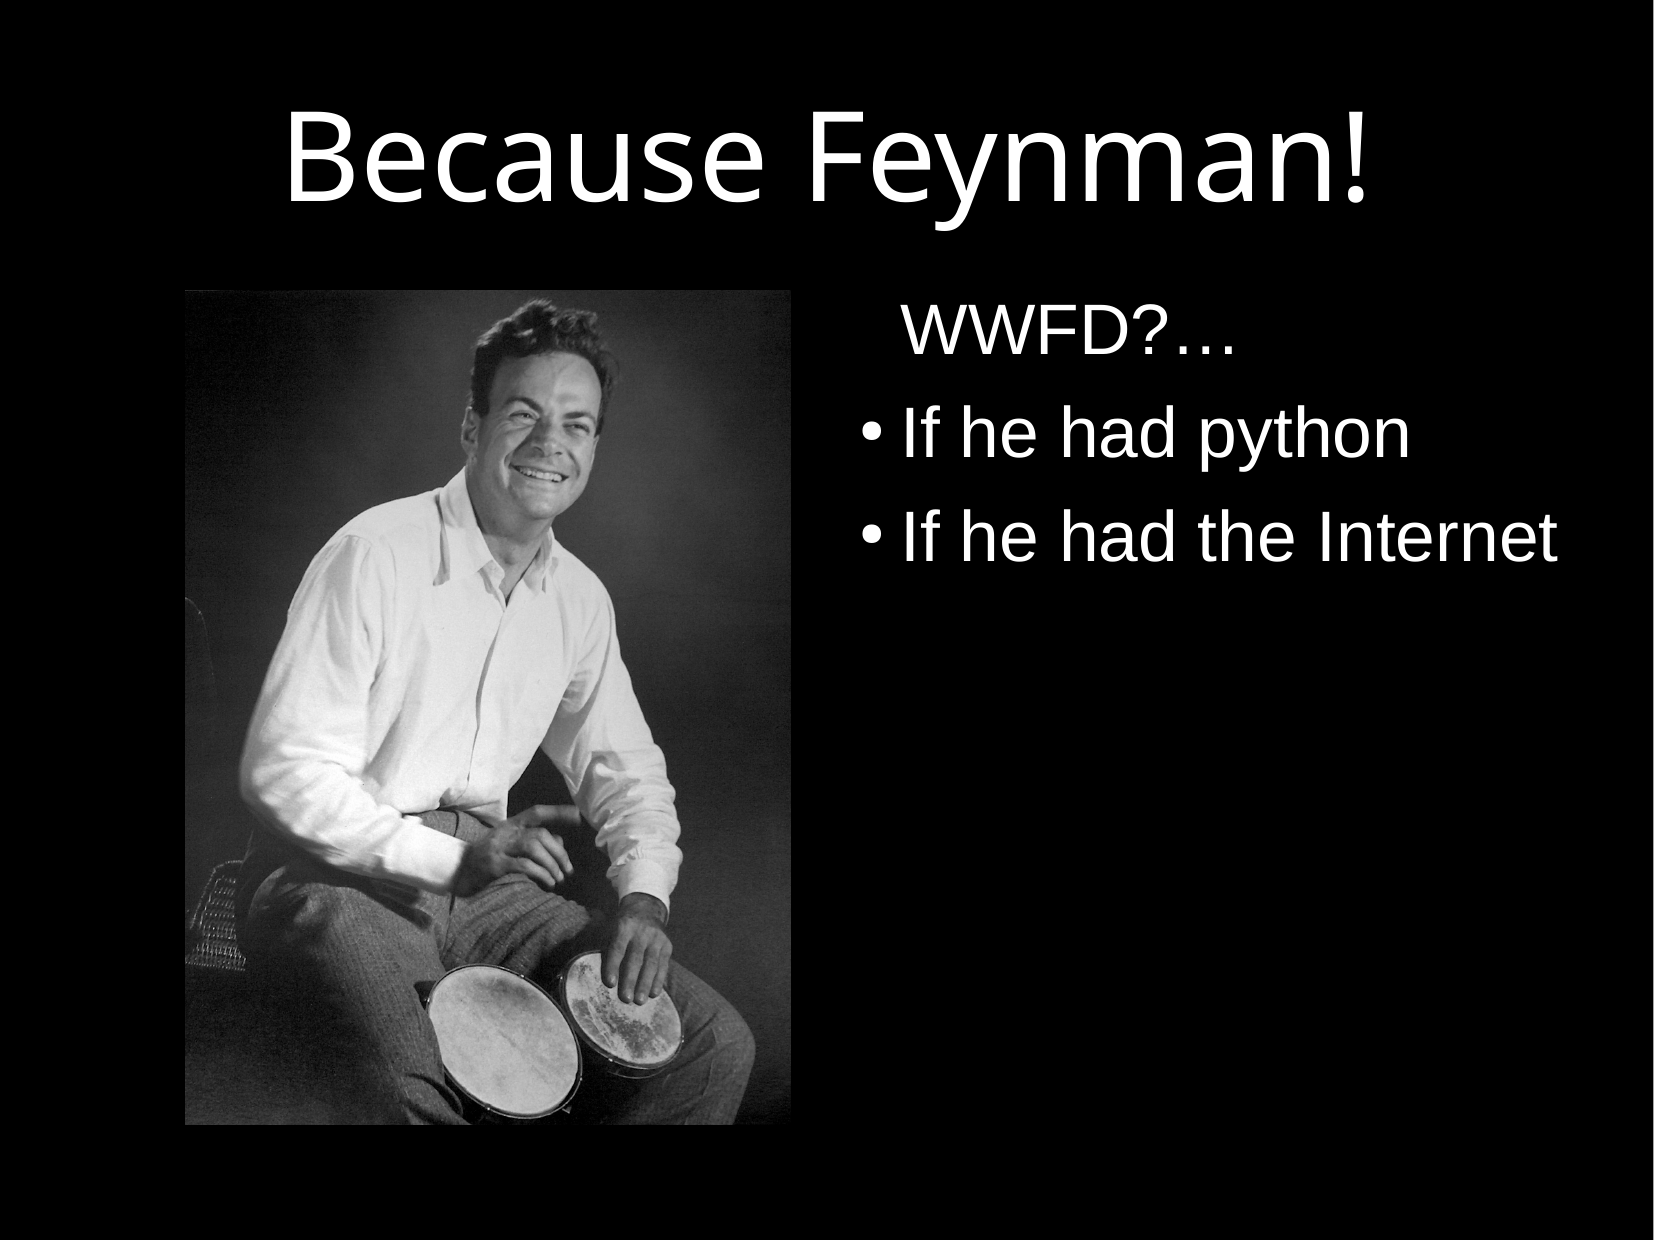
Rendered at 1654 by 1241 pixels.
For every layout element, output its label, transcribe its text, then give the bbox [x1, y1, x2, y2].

title Because Feynman! [82, 49, 1571, 257]
picture [185, 290, 791, 1126]
list WWFD?… If he had python If he had the Internet [845, 290, 1572, 634]
